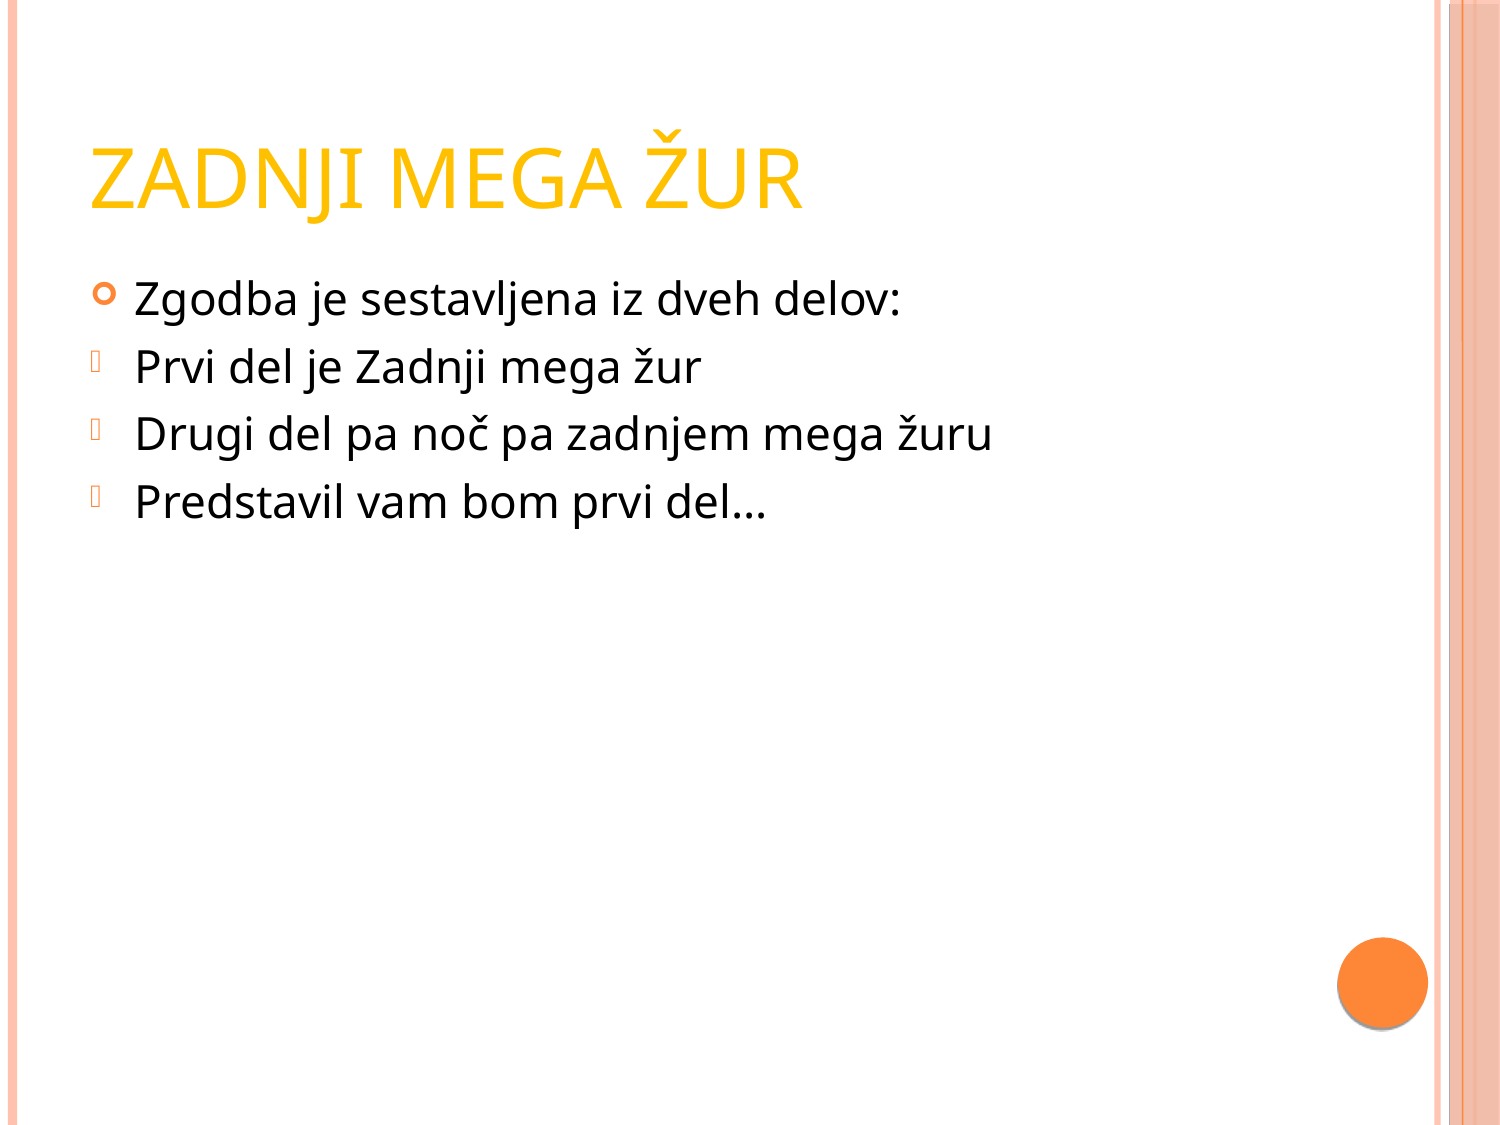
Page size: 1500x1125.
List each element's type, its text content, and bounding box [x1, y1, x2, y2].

list Zgodba je sestavljena iz dveh delov: Prvi del je Zadnji mega žur Drugi del pa noč pa zadnjem mega žuru Predstavil vam bom prvi del… [75, 262, 1300, 1062]
title Zadnji mega žur [75, 45, 1300, 233]
